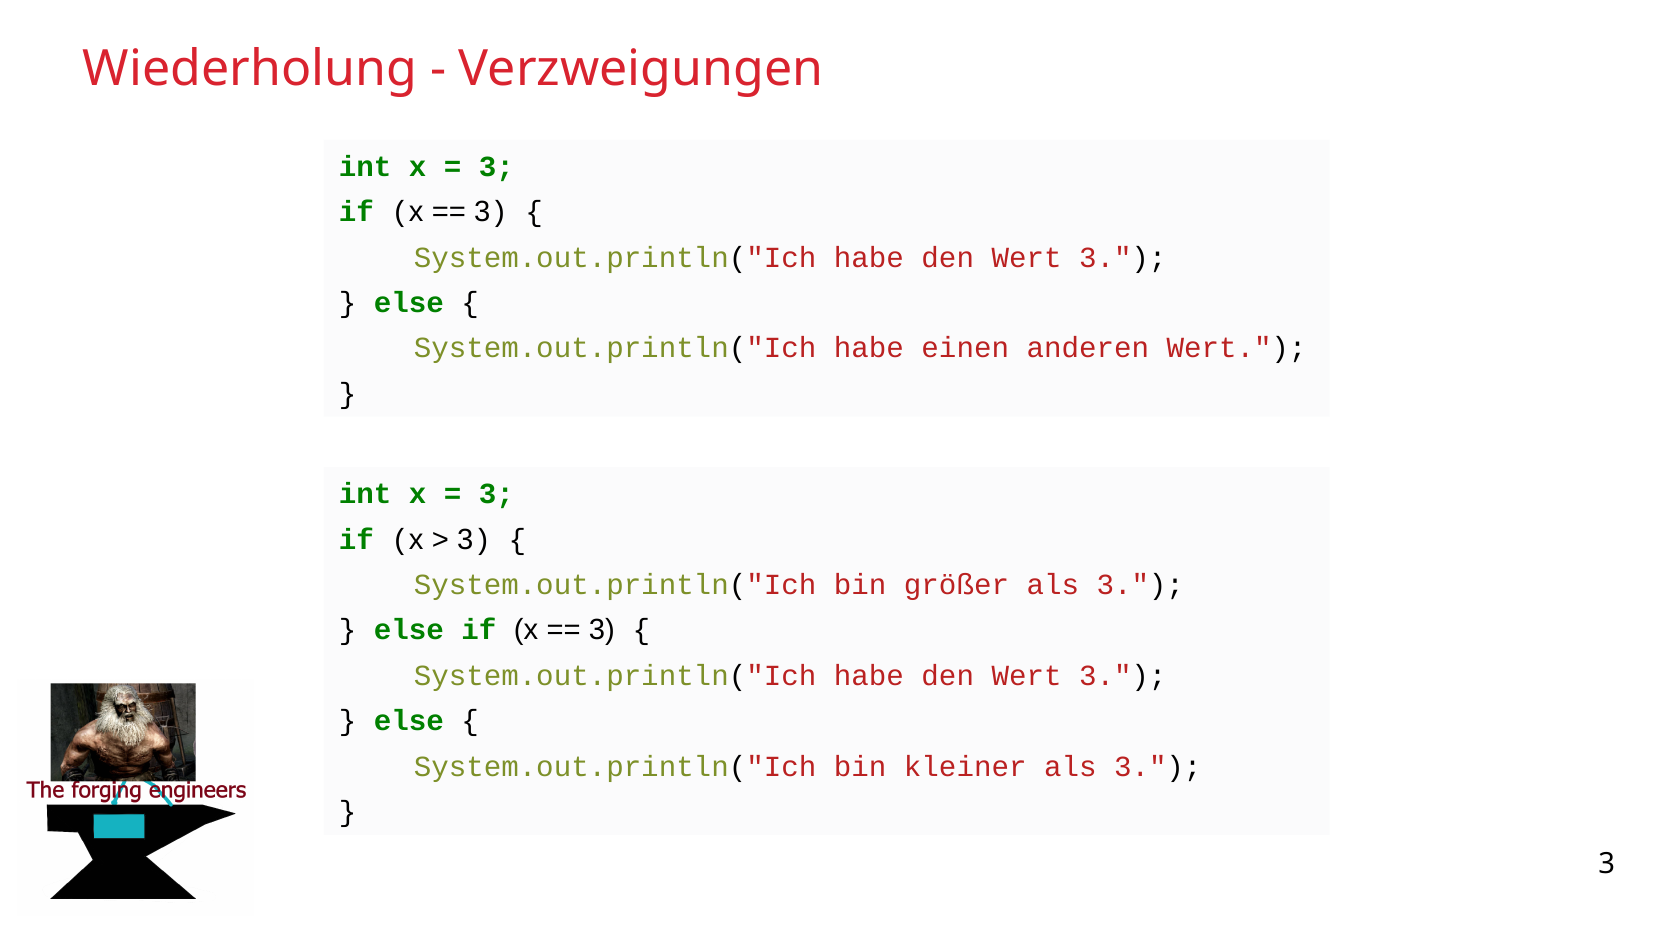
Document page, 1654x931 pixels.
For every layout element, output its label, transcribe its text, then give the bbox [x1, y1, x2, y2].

title Wiederholung - Verzweigungen [82, 37, 1571, 95]
text_box int x = 3; if (x == 3) { System.out.println("Ich habe den Wert 3."); } else { System.out.println("Ich habe einen anderen Wert."); } [324, 140, 1330, 417]
picture [17, 679, 254, 916]
text_box int x = 3; if (x > 3) { System.out.println("Ich bin größer als 3."); } else if (x == 3) { System.out.println("Ich habe den Wert 3."); } else { System.out.println("Ich bin kleiner als 3."); } [324, 467, 1330, 835]
